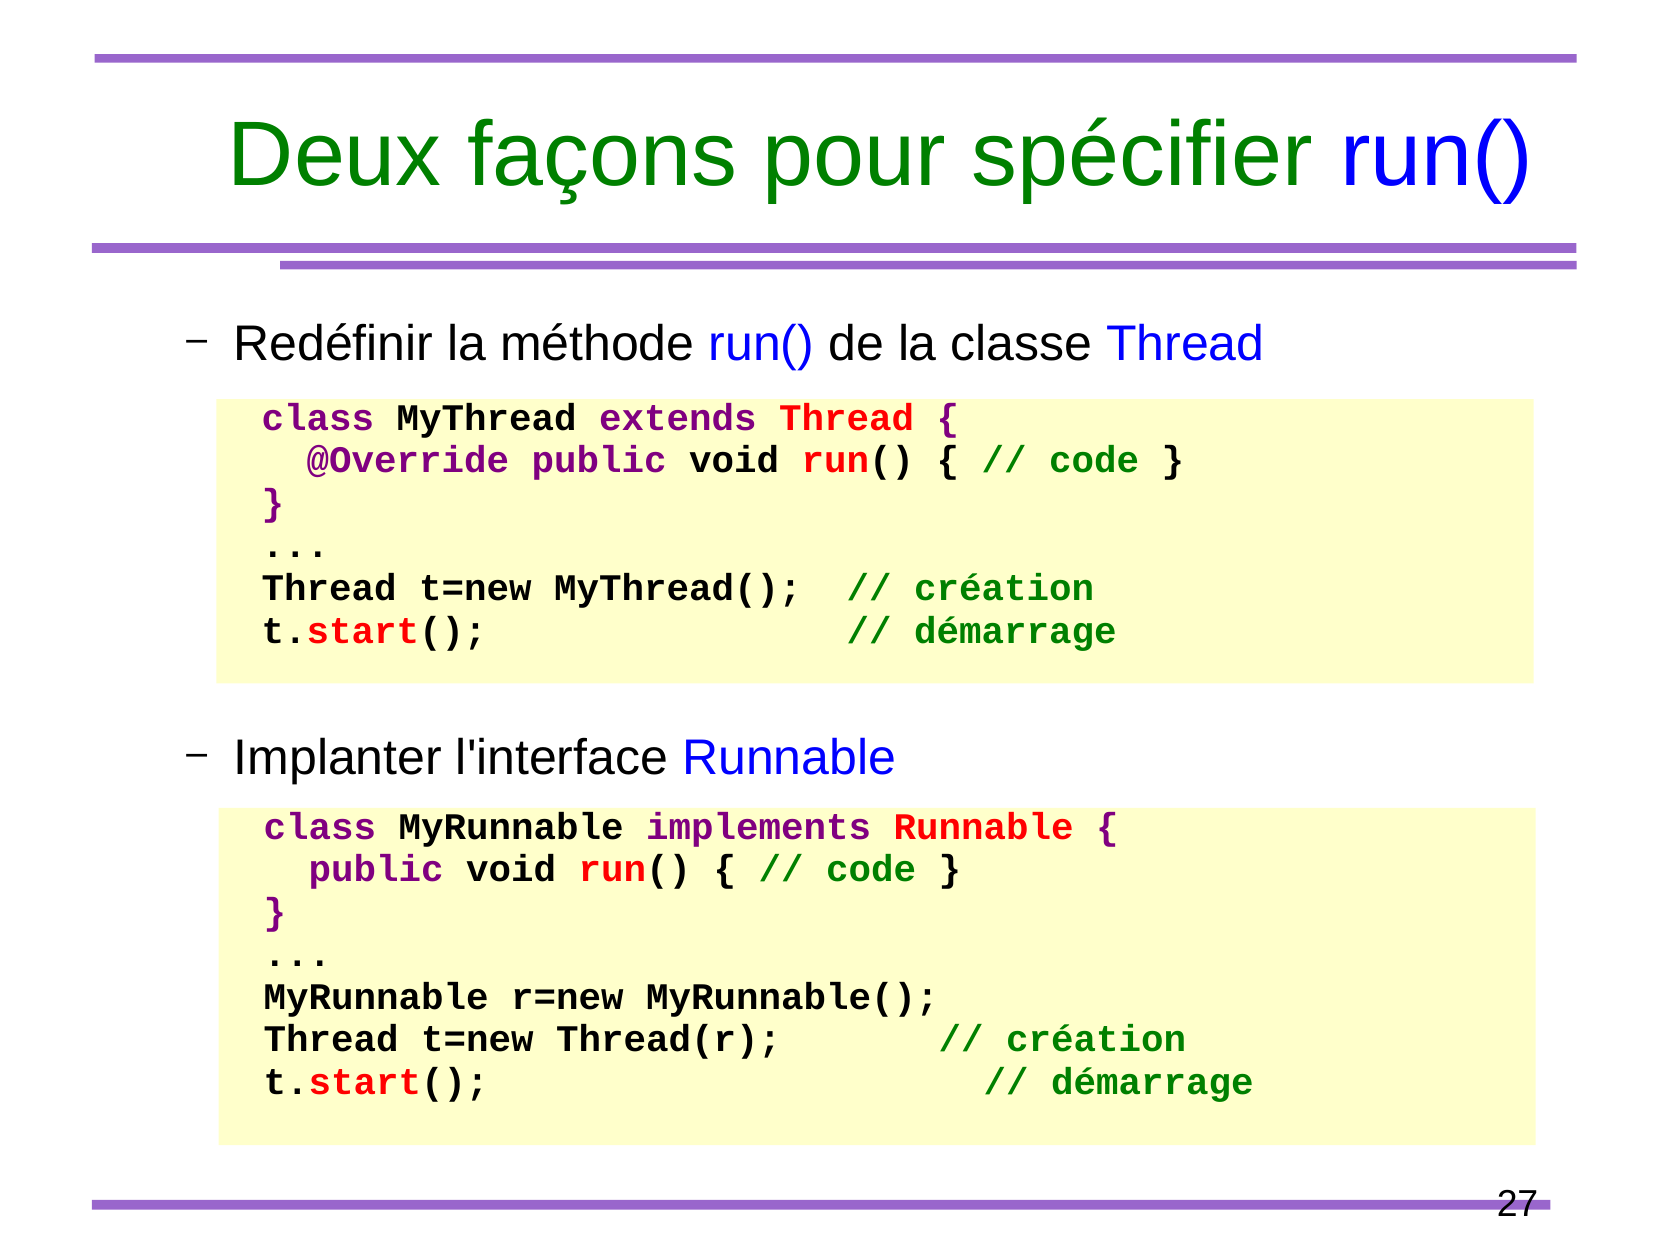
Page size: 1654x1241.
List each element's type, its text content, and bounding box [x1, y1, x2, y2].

text_box class MyRunnable implements Runnable { public void run() { // code } } ... MyRunnable r=new MyRunnable(); Thread t=new Thread(r); // création t.start(); // démarrage [218, 807, 1536, 1146]
list Redéfinir la méthode run() de la classe Thread Implanter l'interface Runnable [92, 315, 1563, 1163]
text_box class MyThread extends Thread { @Override public void run() { // code } } ... Thread t=new MyThread(); // création t.start(); // démarrage [216, 399, 1534, 684]
title Deux façons pour spécifier run() [121, 49, 1534, 257]
